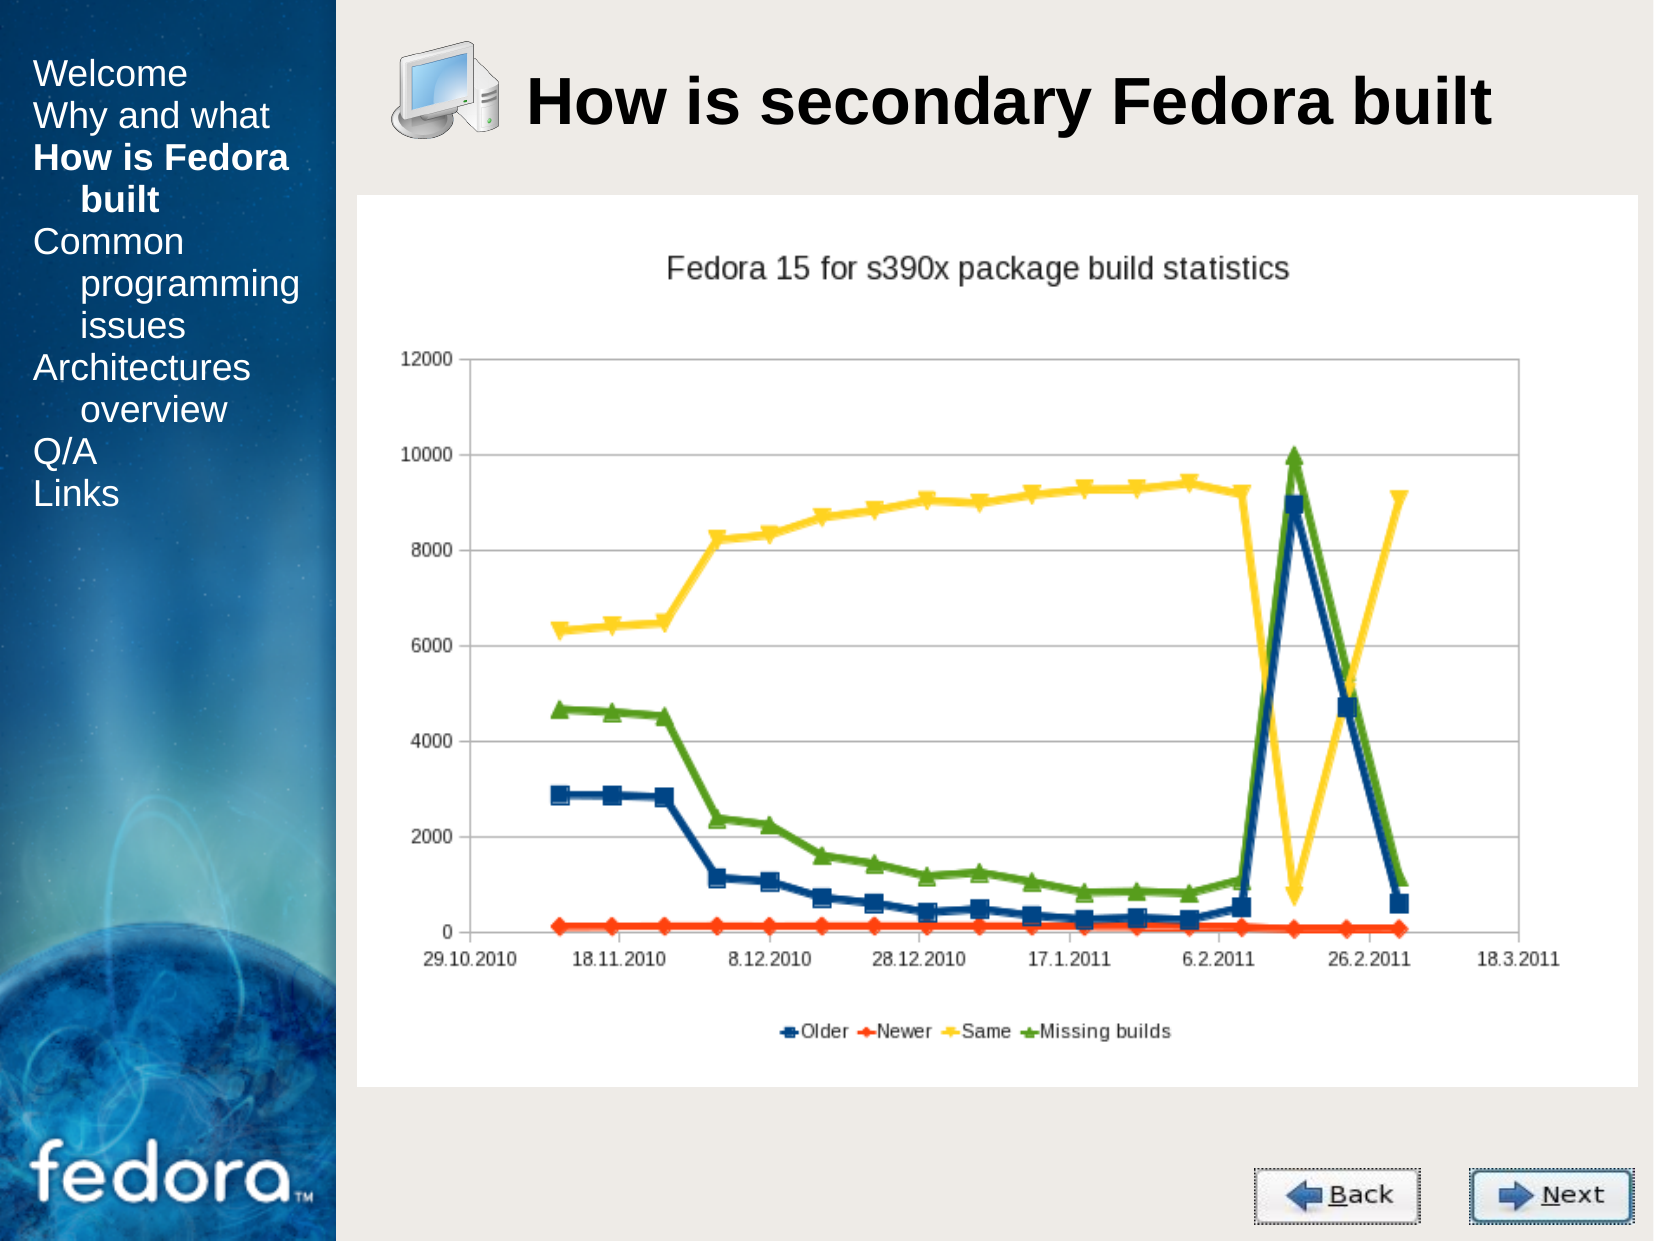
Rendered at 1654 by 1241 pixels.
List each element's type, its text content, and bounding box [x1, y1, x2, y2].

text_box Welcome Why and what How is Fedora built Common programming issues Architectures overview Q/A Links [18, 45, 327, 523]
picture [0, 0, 1654, 1241]
text_box How is secondary Fedora built [511, 56, 1529, 147]
